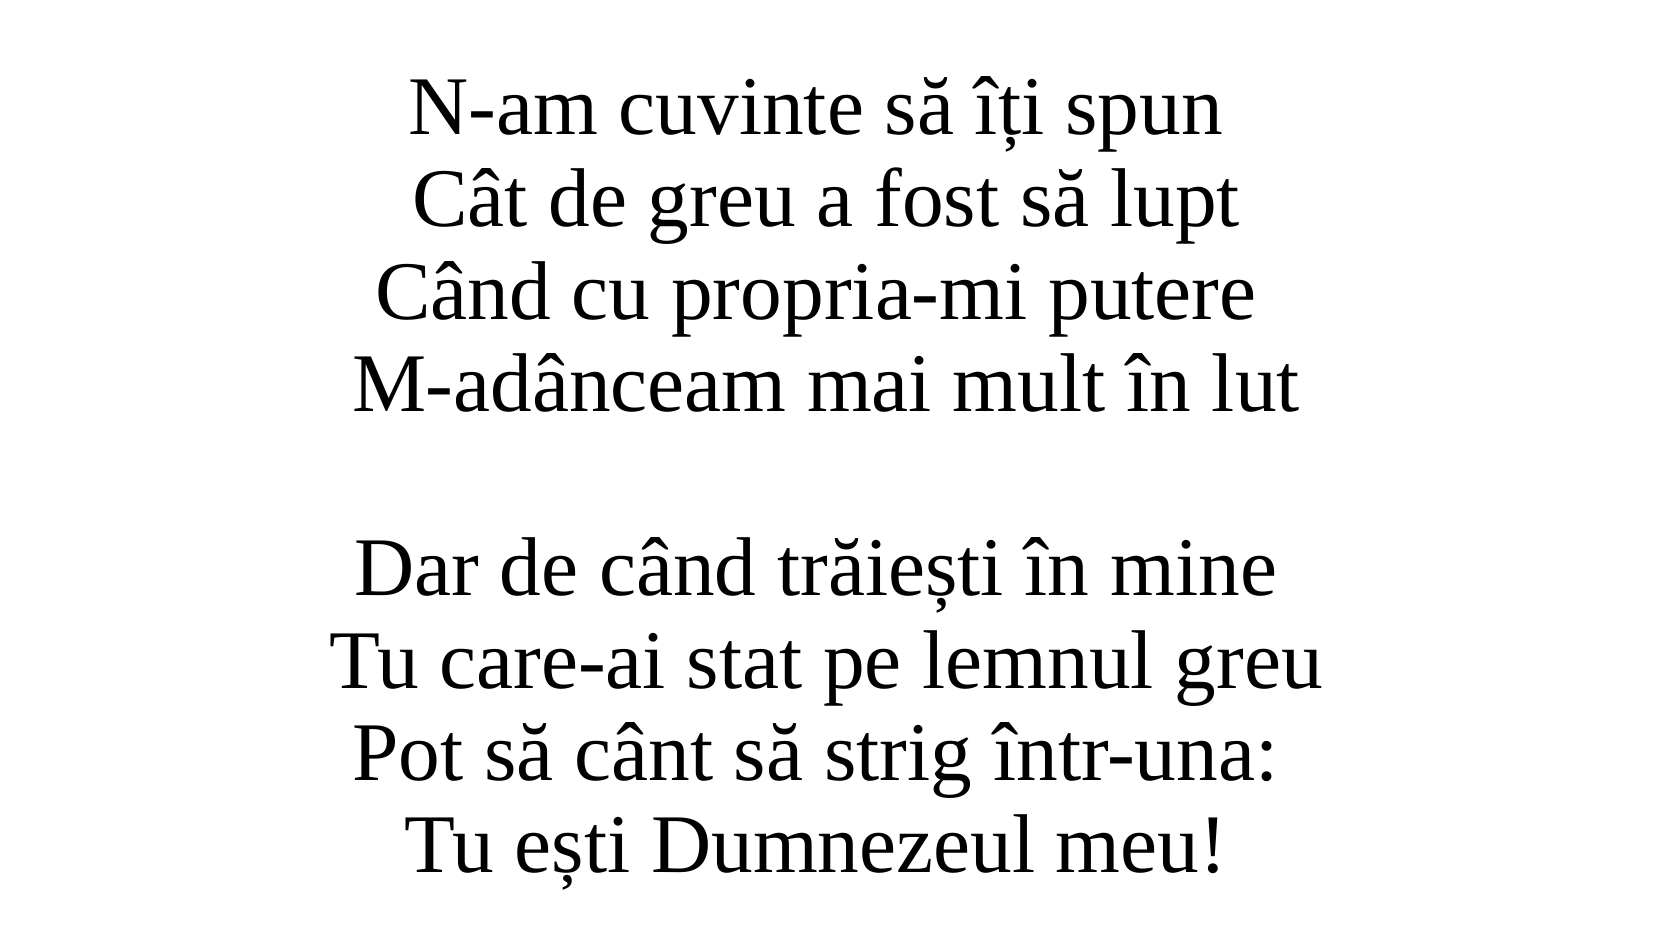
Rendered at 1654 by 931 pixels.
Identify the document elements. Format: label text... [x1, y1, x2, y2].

subtitle N-am cuvinte să îți spun Cât de greu a fost să lupt Când cu propria-mi putere M-adânceam mai mult în lut Dar de când trăiești în mine Tu care-ai stat pe lemnul greu Pot să cânt să strig într-una: Tu ești Dumnezeul meu! [165, 60, 1489, 891]
